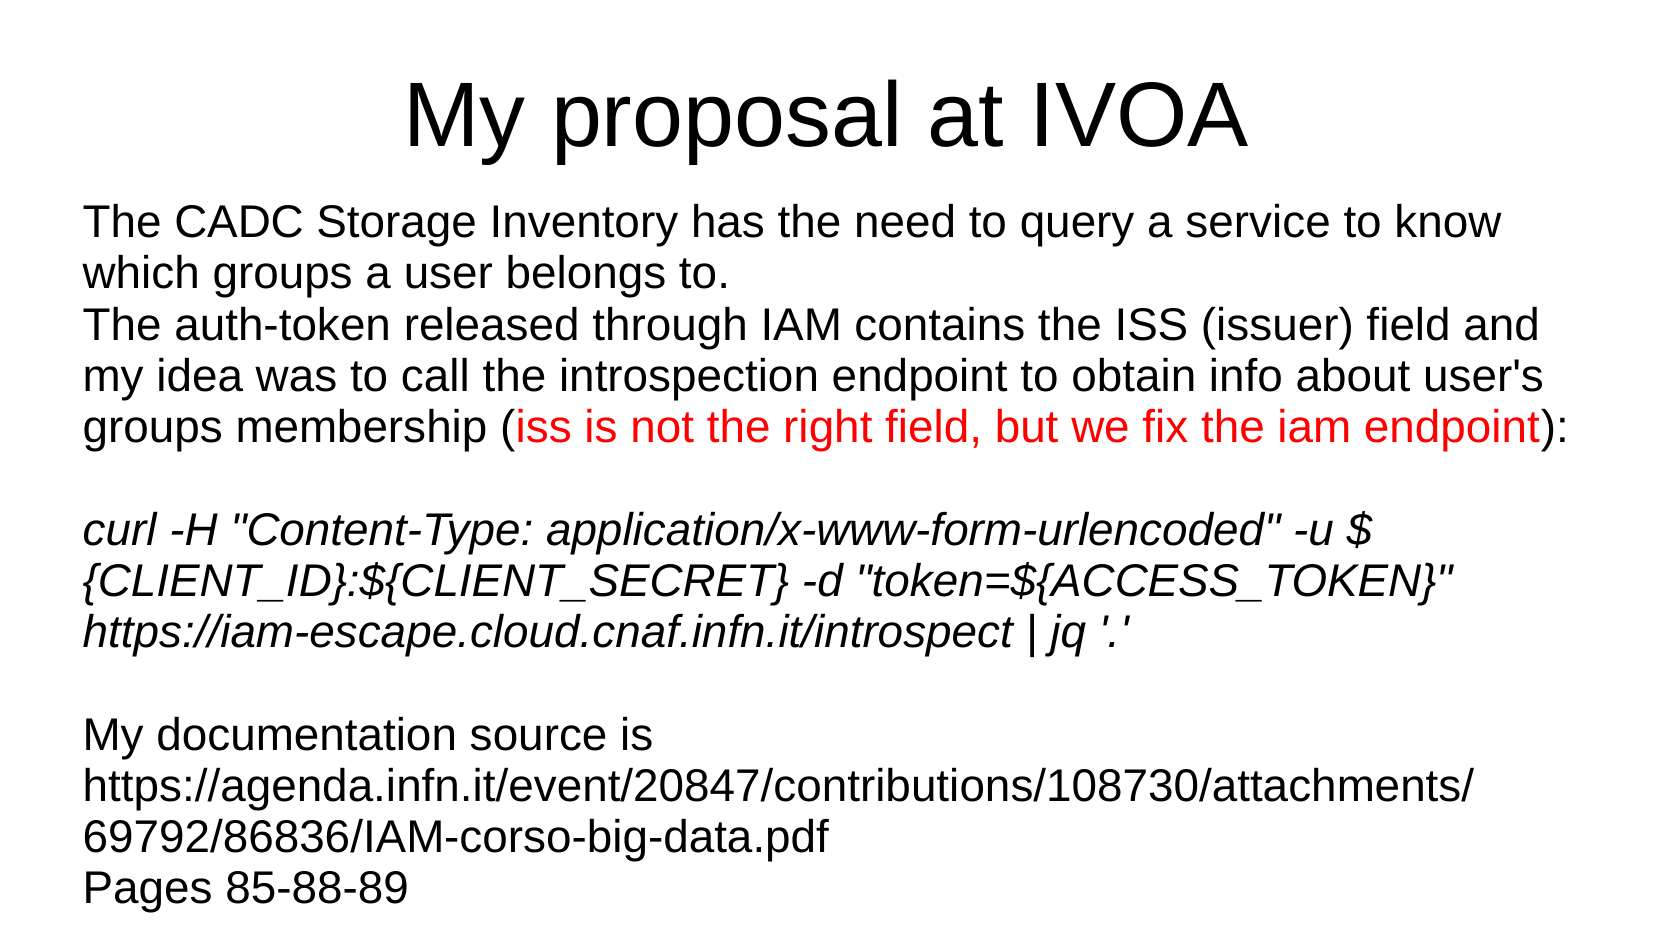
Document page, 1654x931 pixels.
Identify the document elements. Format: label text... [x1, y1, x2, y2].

subtitle The CADC Storage Inventory has the need to query a service to know which groups a user belongs to. The auth-token released through IAM contains the ISS (issuer) field and my idea was to call the introspection endpoint to obtain info about user's groups membership (iss is not the right field, but we fix the iam endpoint): curl -H "Content-Type: application/x-www-form-urlencoded" -u ${CLIENT_ID}:${CLIENT_SECRET} -d "token=${ACCESS_TOKEN}" https://iam-escape.cloud.cnaf.infn.it/introspect | jq '.' My documentation source is https://agenda.infn.it/event/20847/contributions/108730/attachments/69792/86836/IAM-corso-big-data.pdf Pages 85-88-89 [82, 179, 1571, 931]
title My proposal at IVOA [82, 37, 1571, 179]
